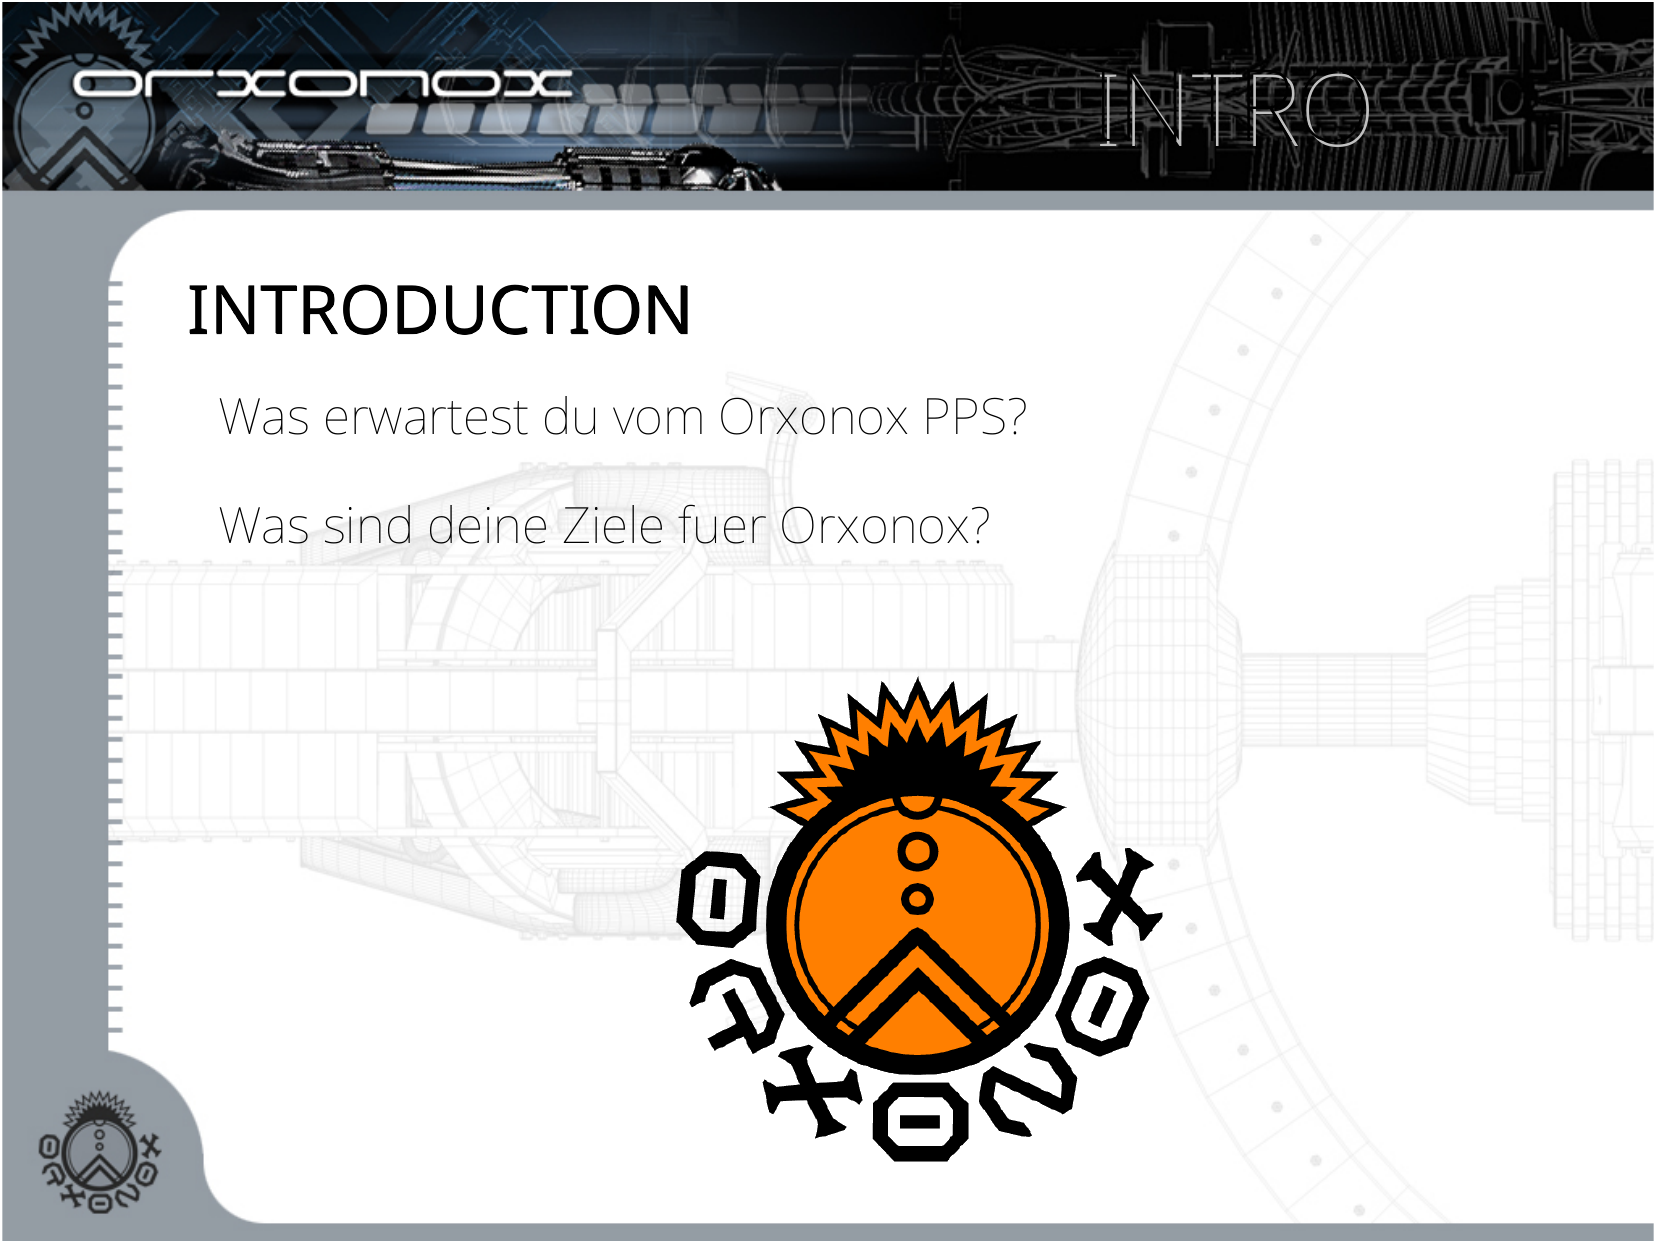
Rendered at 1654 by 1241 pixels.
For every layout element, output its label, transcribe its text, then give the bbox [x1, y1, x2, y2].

text_box INTRODUCTION [187, 262, 893, 331]
text_box Was erwartest du vom Orxonox PPS? [168, 373, 1371, 451]
text_box Was sind deine Ziele fuer Orxonox? [167, 482, 1351, 552]
text_box INTRO [1038, 26, 1501, 151]
picture [2, 2, 1654, 1241]
